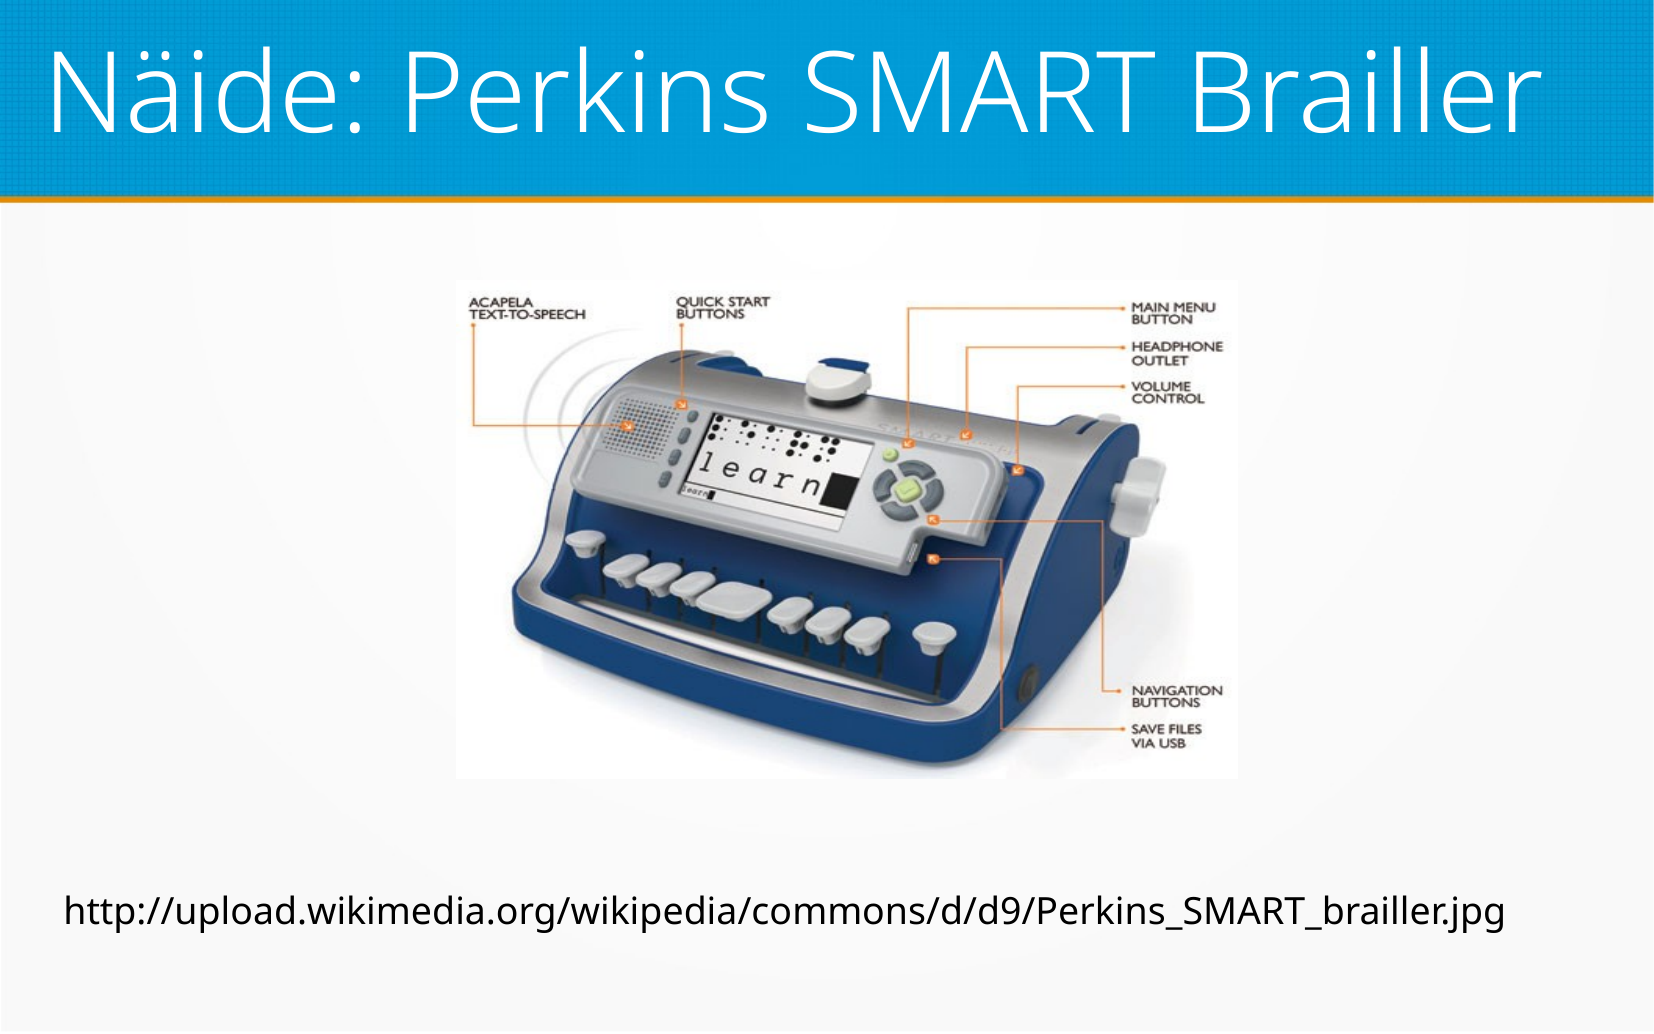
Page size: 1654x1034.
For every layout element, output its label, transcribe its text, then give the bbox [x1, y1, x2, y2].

text_box http://upload.wikimedia.org/wikipedia/commons/d/d9/Perkins_SMART_brailler.jpg [57, 862, 1654, 959]
title Näide: Perkins SMART Brailler [43, 0, 1619, 166]
picture [0, 195, 1654, 1034]
